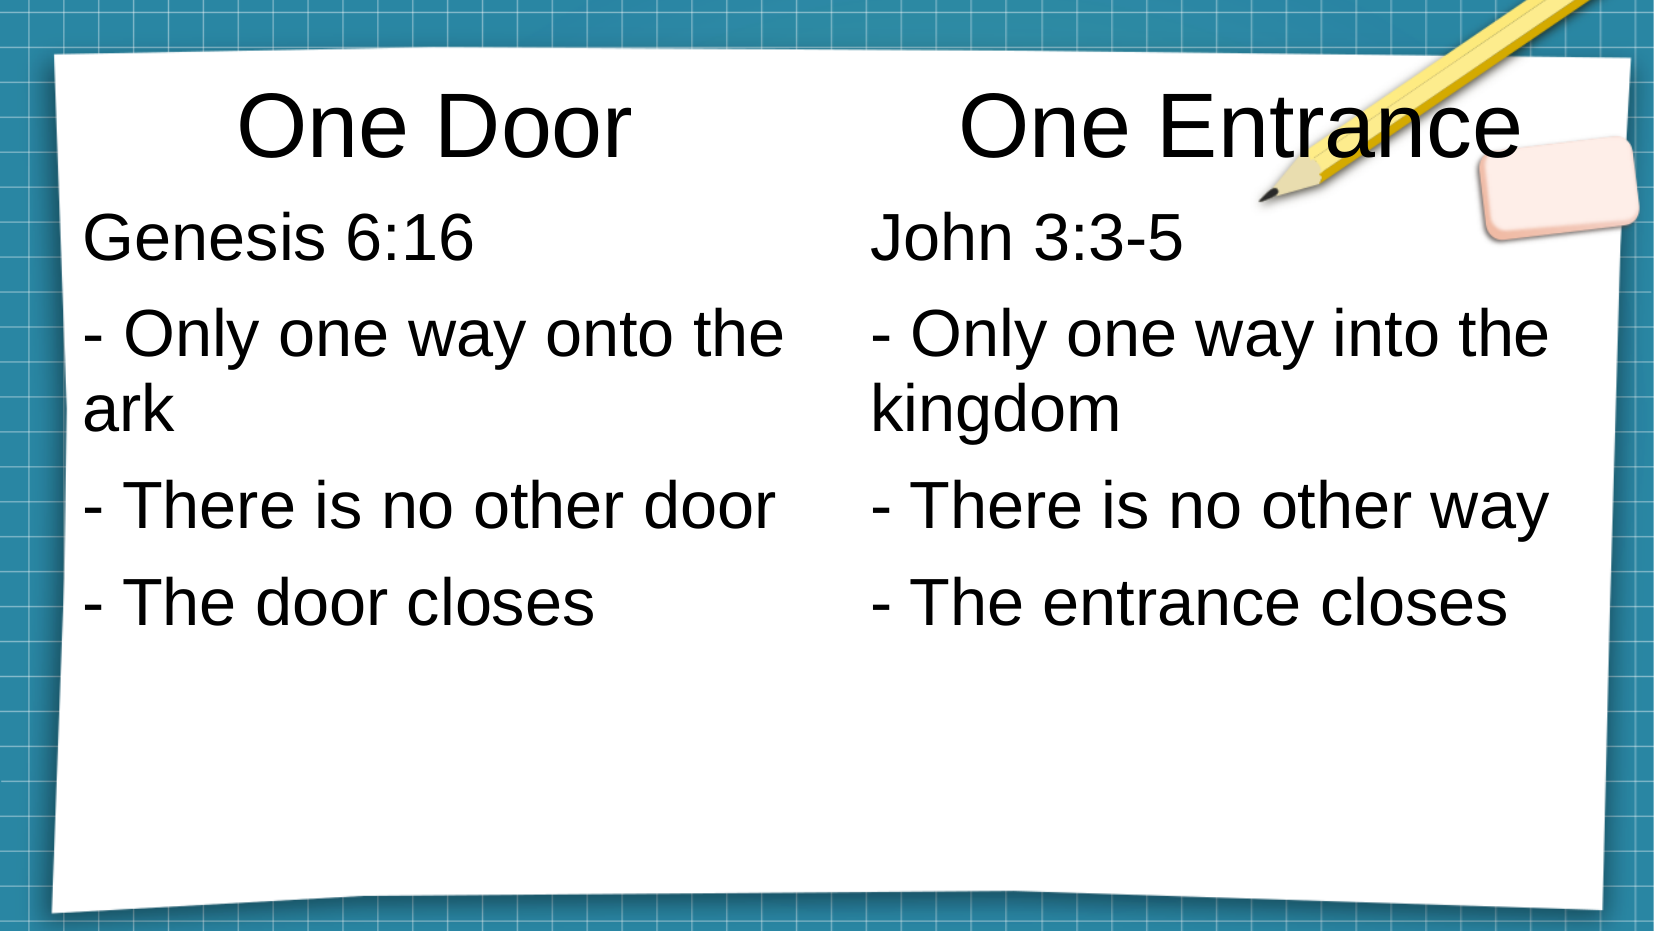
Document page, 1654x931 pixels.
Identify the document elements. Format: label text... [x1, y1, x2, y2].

list One Door Genesis 6:16 - Only one way onto the ark - There is no other door - The door closes [82, 75, 788, 901]
list One Entrance John 3:3-5 - Only one way into the kingdom - There is no other way - The entrance closes [870, 75, 1613, 901]
picture [0, 0, 1654, 931]
